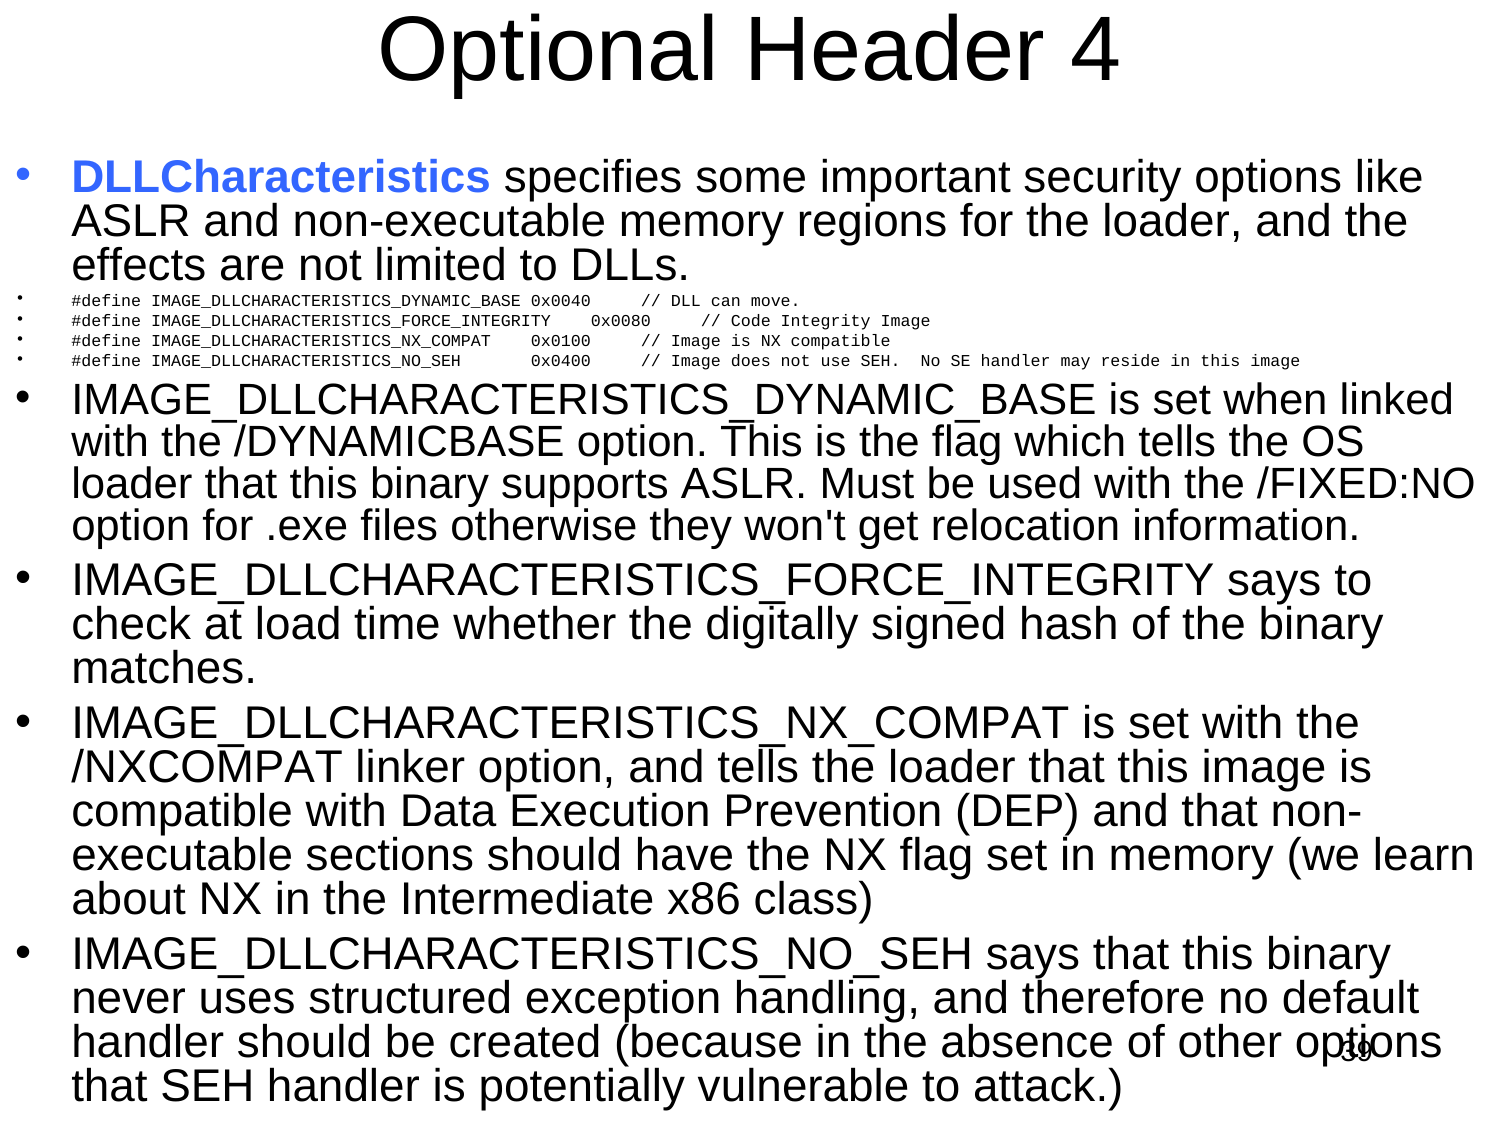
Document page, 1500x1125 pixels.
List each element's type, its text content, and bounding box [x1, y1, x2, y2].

title Optional Header 4 [0, 0, 1500, 138]
text_box <number> [1074, 1025, 1388, 1101]
list DLLCharacteristics specifies some important security options like ASLR and non-executable memory regions for the loader, and the effects are not limited to DLLs. #define IMAGE_DLLCHARACTERISTICS_DYNAMIC_BASE 0x0040 // DLL can move. #define IMAGE_DLLCHARACTERISTICS_FORCE_INTEGRITY 0x0080 // Code Integrity Image #define IMAGE_DLLCHARACTERISTICS_NX_COMPAT 0x0100 // Image is NX compatible #define IMAGE_DLLCHARACTERISTICS_NO_SEH 0x0400 // Image does not use SEH. No SE handler may reside in this image IMAGE_DLLCHARACTERISTICS_DYNAMIC_BASE is set when linked with the /DYNAMICBASE option. This is the flag which tells the OS loader that this binary supports ASLR. Must be used with the /FIXED:NO option for .exe files otherwise they won't get relocation information. IMAGE_DLLCHARACTERISTICS_FORCE_INTEGRITY says to check at load time whether the digitally signed hash of the binary matches. IMAGE_DLLCHARACTERISTICS_NX_COMPAT is set with the /NXCOMPAT linker option, and tells the loader that this image is compatible with Data Execution Prevention (DEP) and that non-executable sections should have the NX flag set in memory (we learn about NX in the Intermediate x86 class) IMAGE_DLLCHARACTERISTICS_NO_SEH says that this binary never uses structured exception handling, and therefore no default handler should be created (because in the absence of other options that SEH handler is potentially vulnerable to attack.) [0, 149, 1500, 1125]
